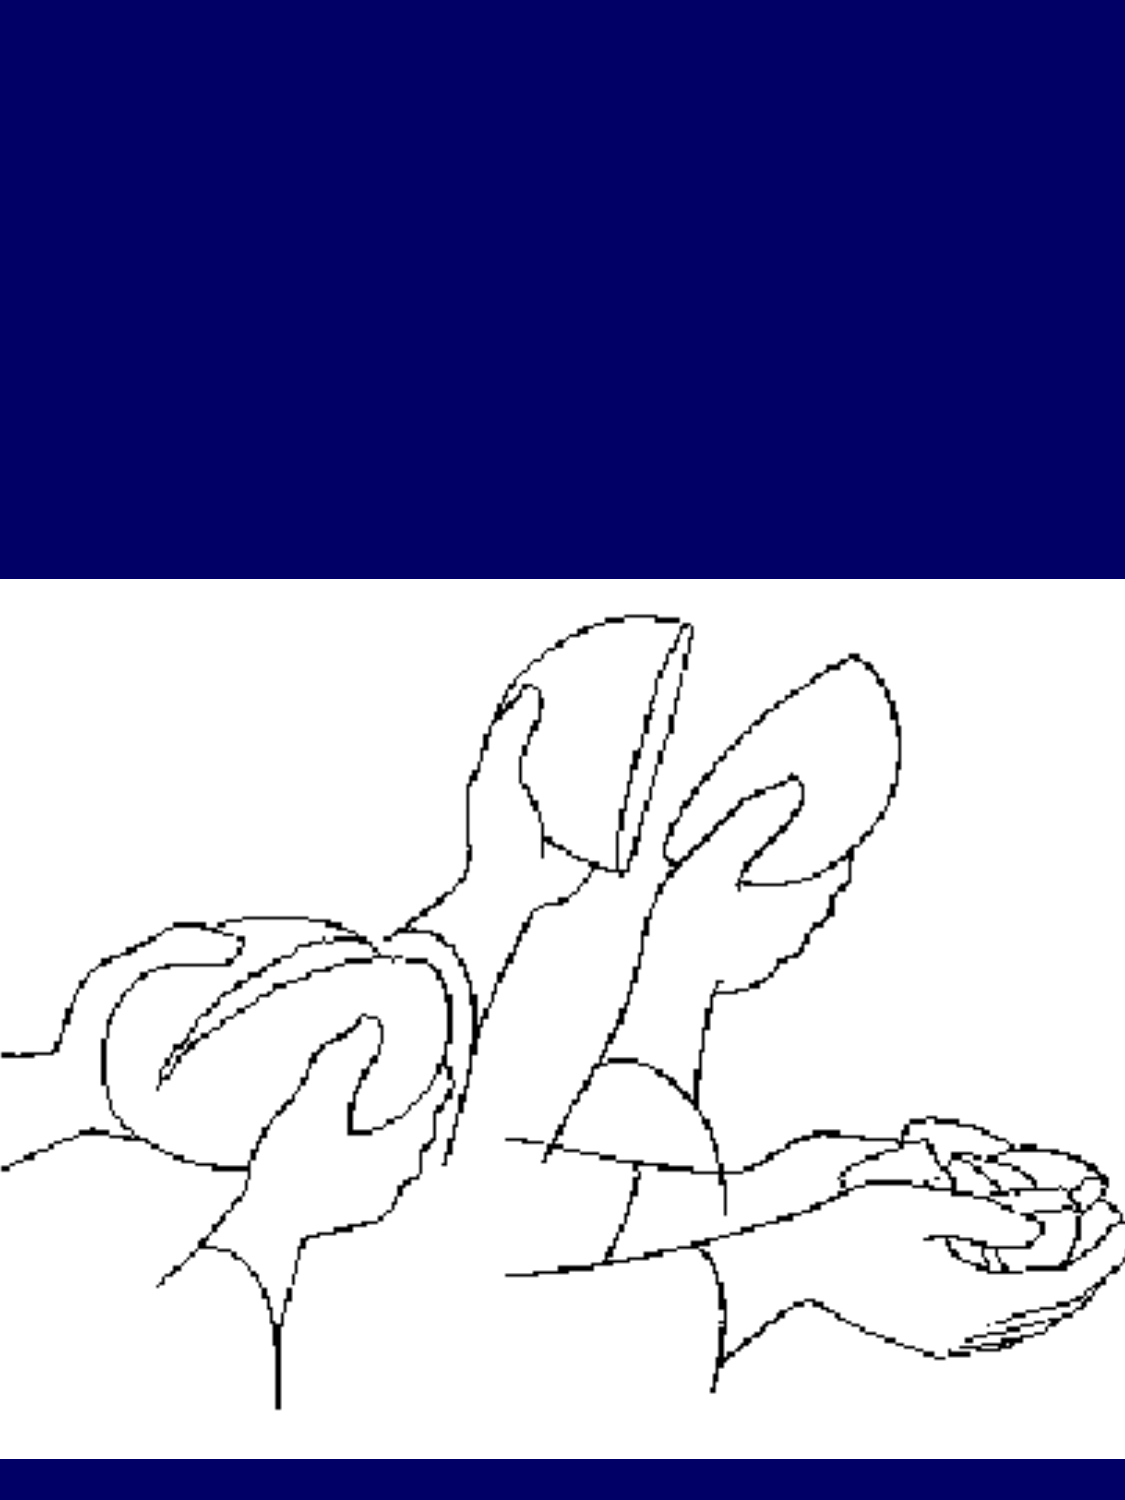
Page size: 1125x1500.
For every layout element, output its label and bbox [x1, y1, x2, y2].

picture [0, 579, 1125, 1459]
